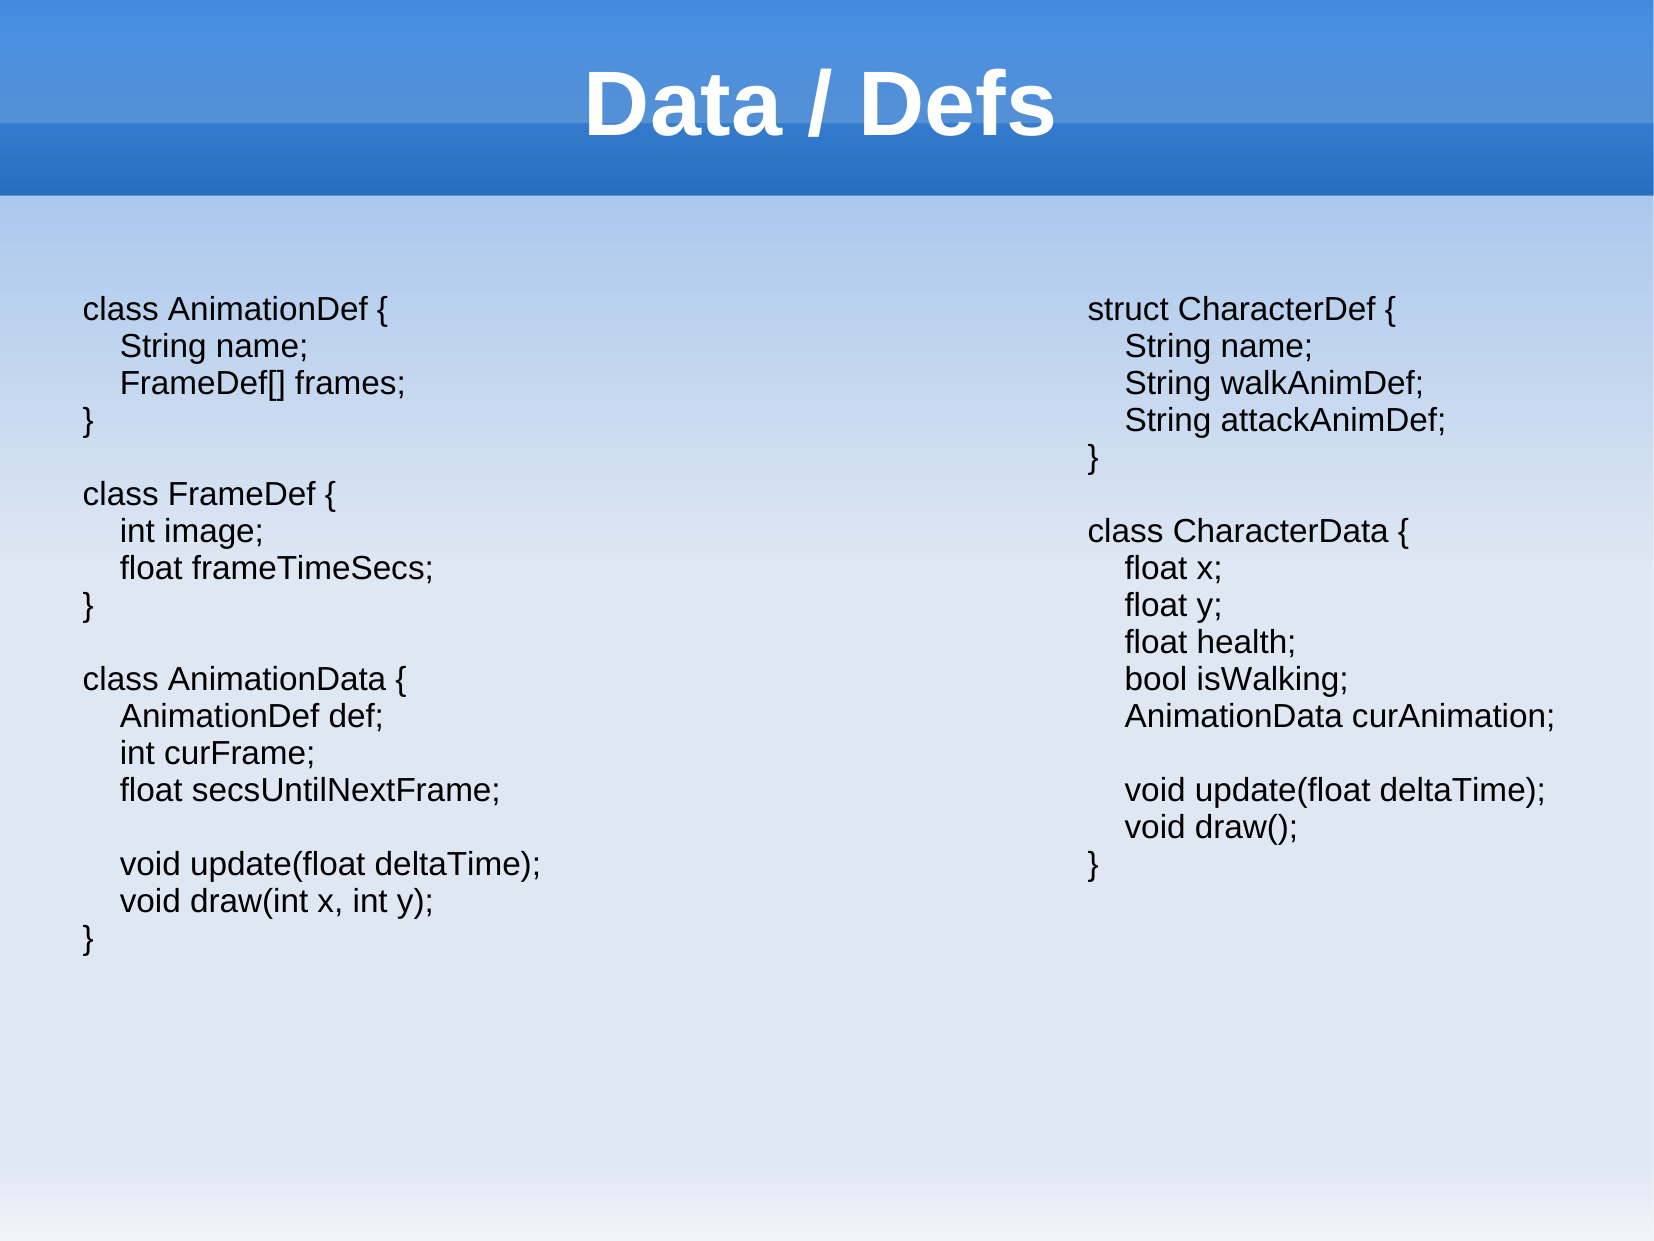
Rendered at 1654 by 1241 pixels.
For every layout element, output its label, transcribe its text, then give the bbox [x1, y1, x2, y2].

picture [0, 0, 1654, 1241]
list struct CharacterDef { String name; String walkAnimDef; String attackAnimDef; } class CharacterData { float x; float y; float health; bool isWalking; AnimationData curAnimation; void update(float deltaTime); void draw(); } [1087, 290, 1572, 1109]
title Data / Defs [76, 0, 1565, 208]
list class AnimationDef { String name; FrameDef[] frames; } class FrameDef { int image; float frameTimeSecs; } class AnimationData { AnimationDef def; int curFrame; float secsUntilNextFrame; void update(float deltaTime); void draw(int x, int y); } [82, 290, 809, 1109]
